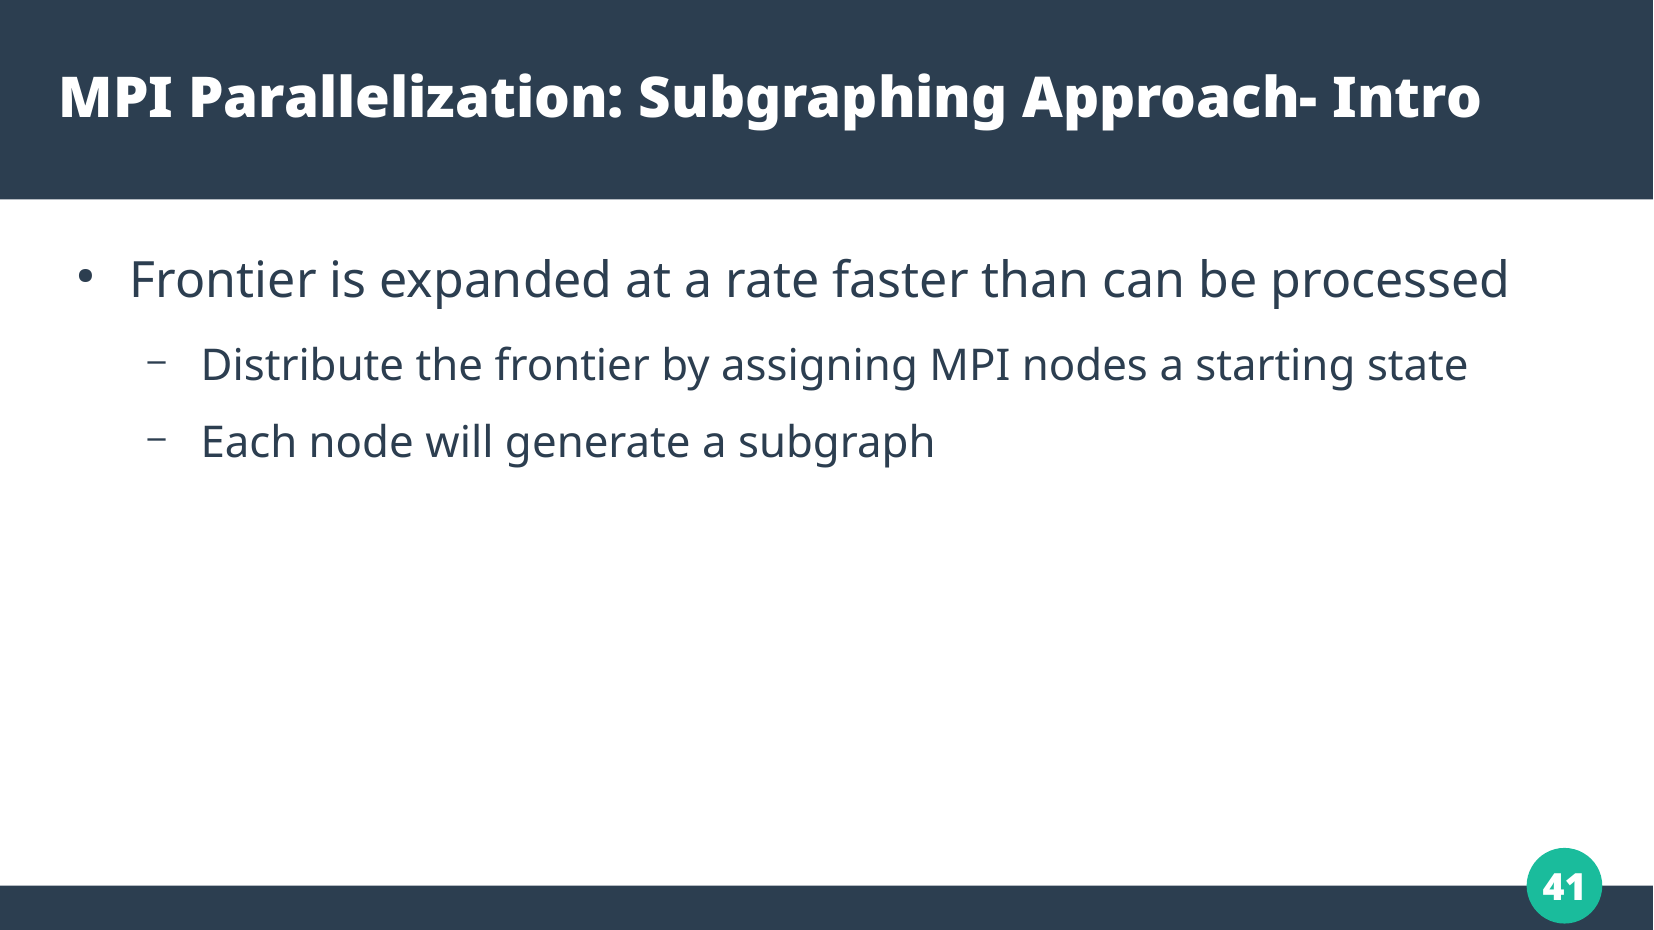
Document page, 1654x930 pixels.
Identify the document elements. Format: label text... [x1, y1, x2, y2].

title MPI Parallelization: Subgraphing Approach- Intro [58, 36, 1594, 155]
list Frontier is expanded at a rate faster than can be processed Distribute the frontier by assigning MPI nodes a starting state Each node will generate a subgraph [58, 243, 1594, 864]
